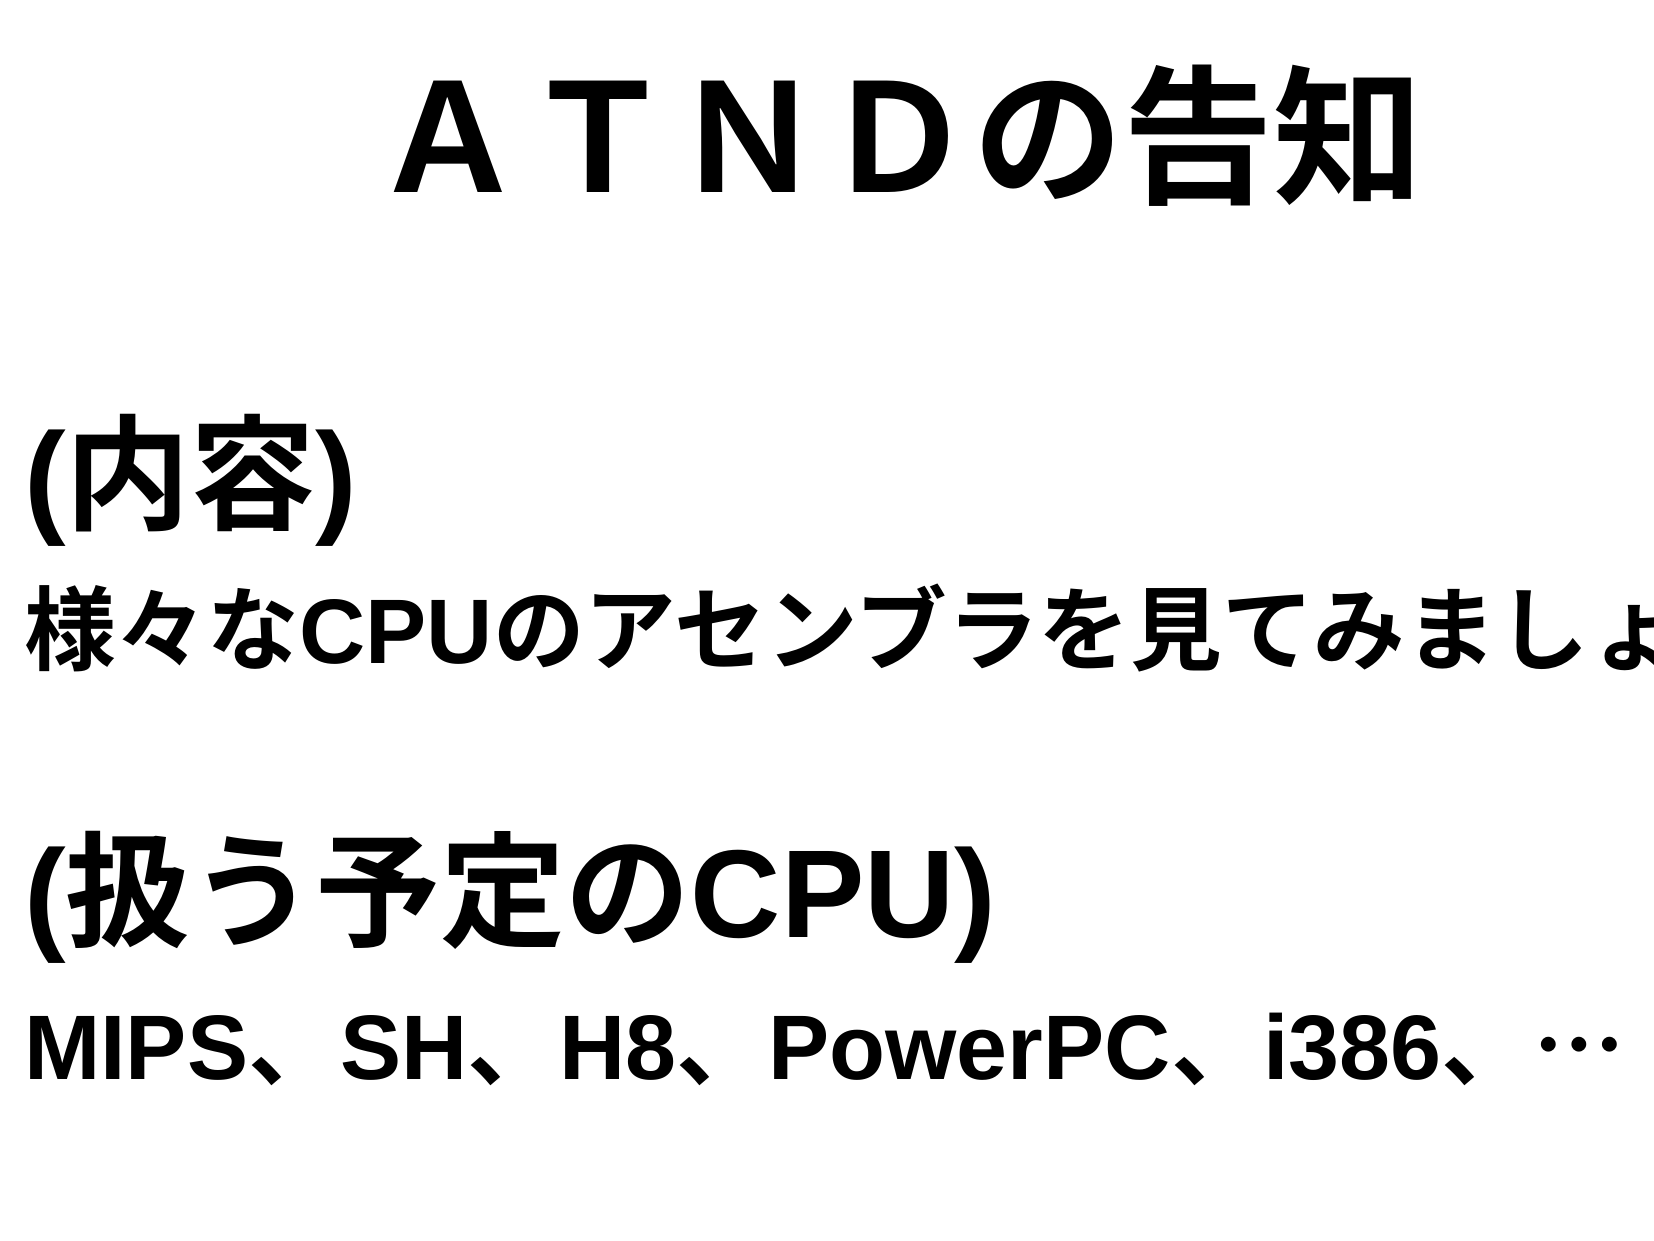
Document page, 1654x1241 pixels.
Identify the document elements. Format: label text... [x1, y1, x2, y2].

text_box ＡＴＮＤの告知 (内容) 様々なCPUのアセンブラを見てみましょう (扱う予定のCPU) MIPS、SH、H8、PowerPC、i386、… [9, 11, 1594, 906]
